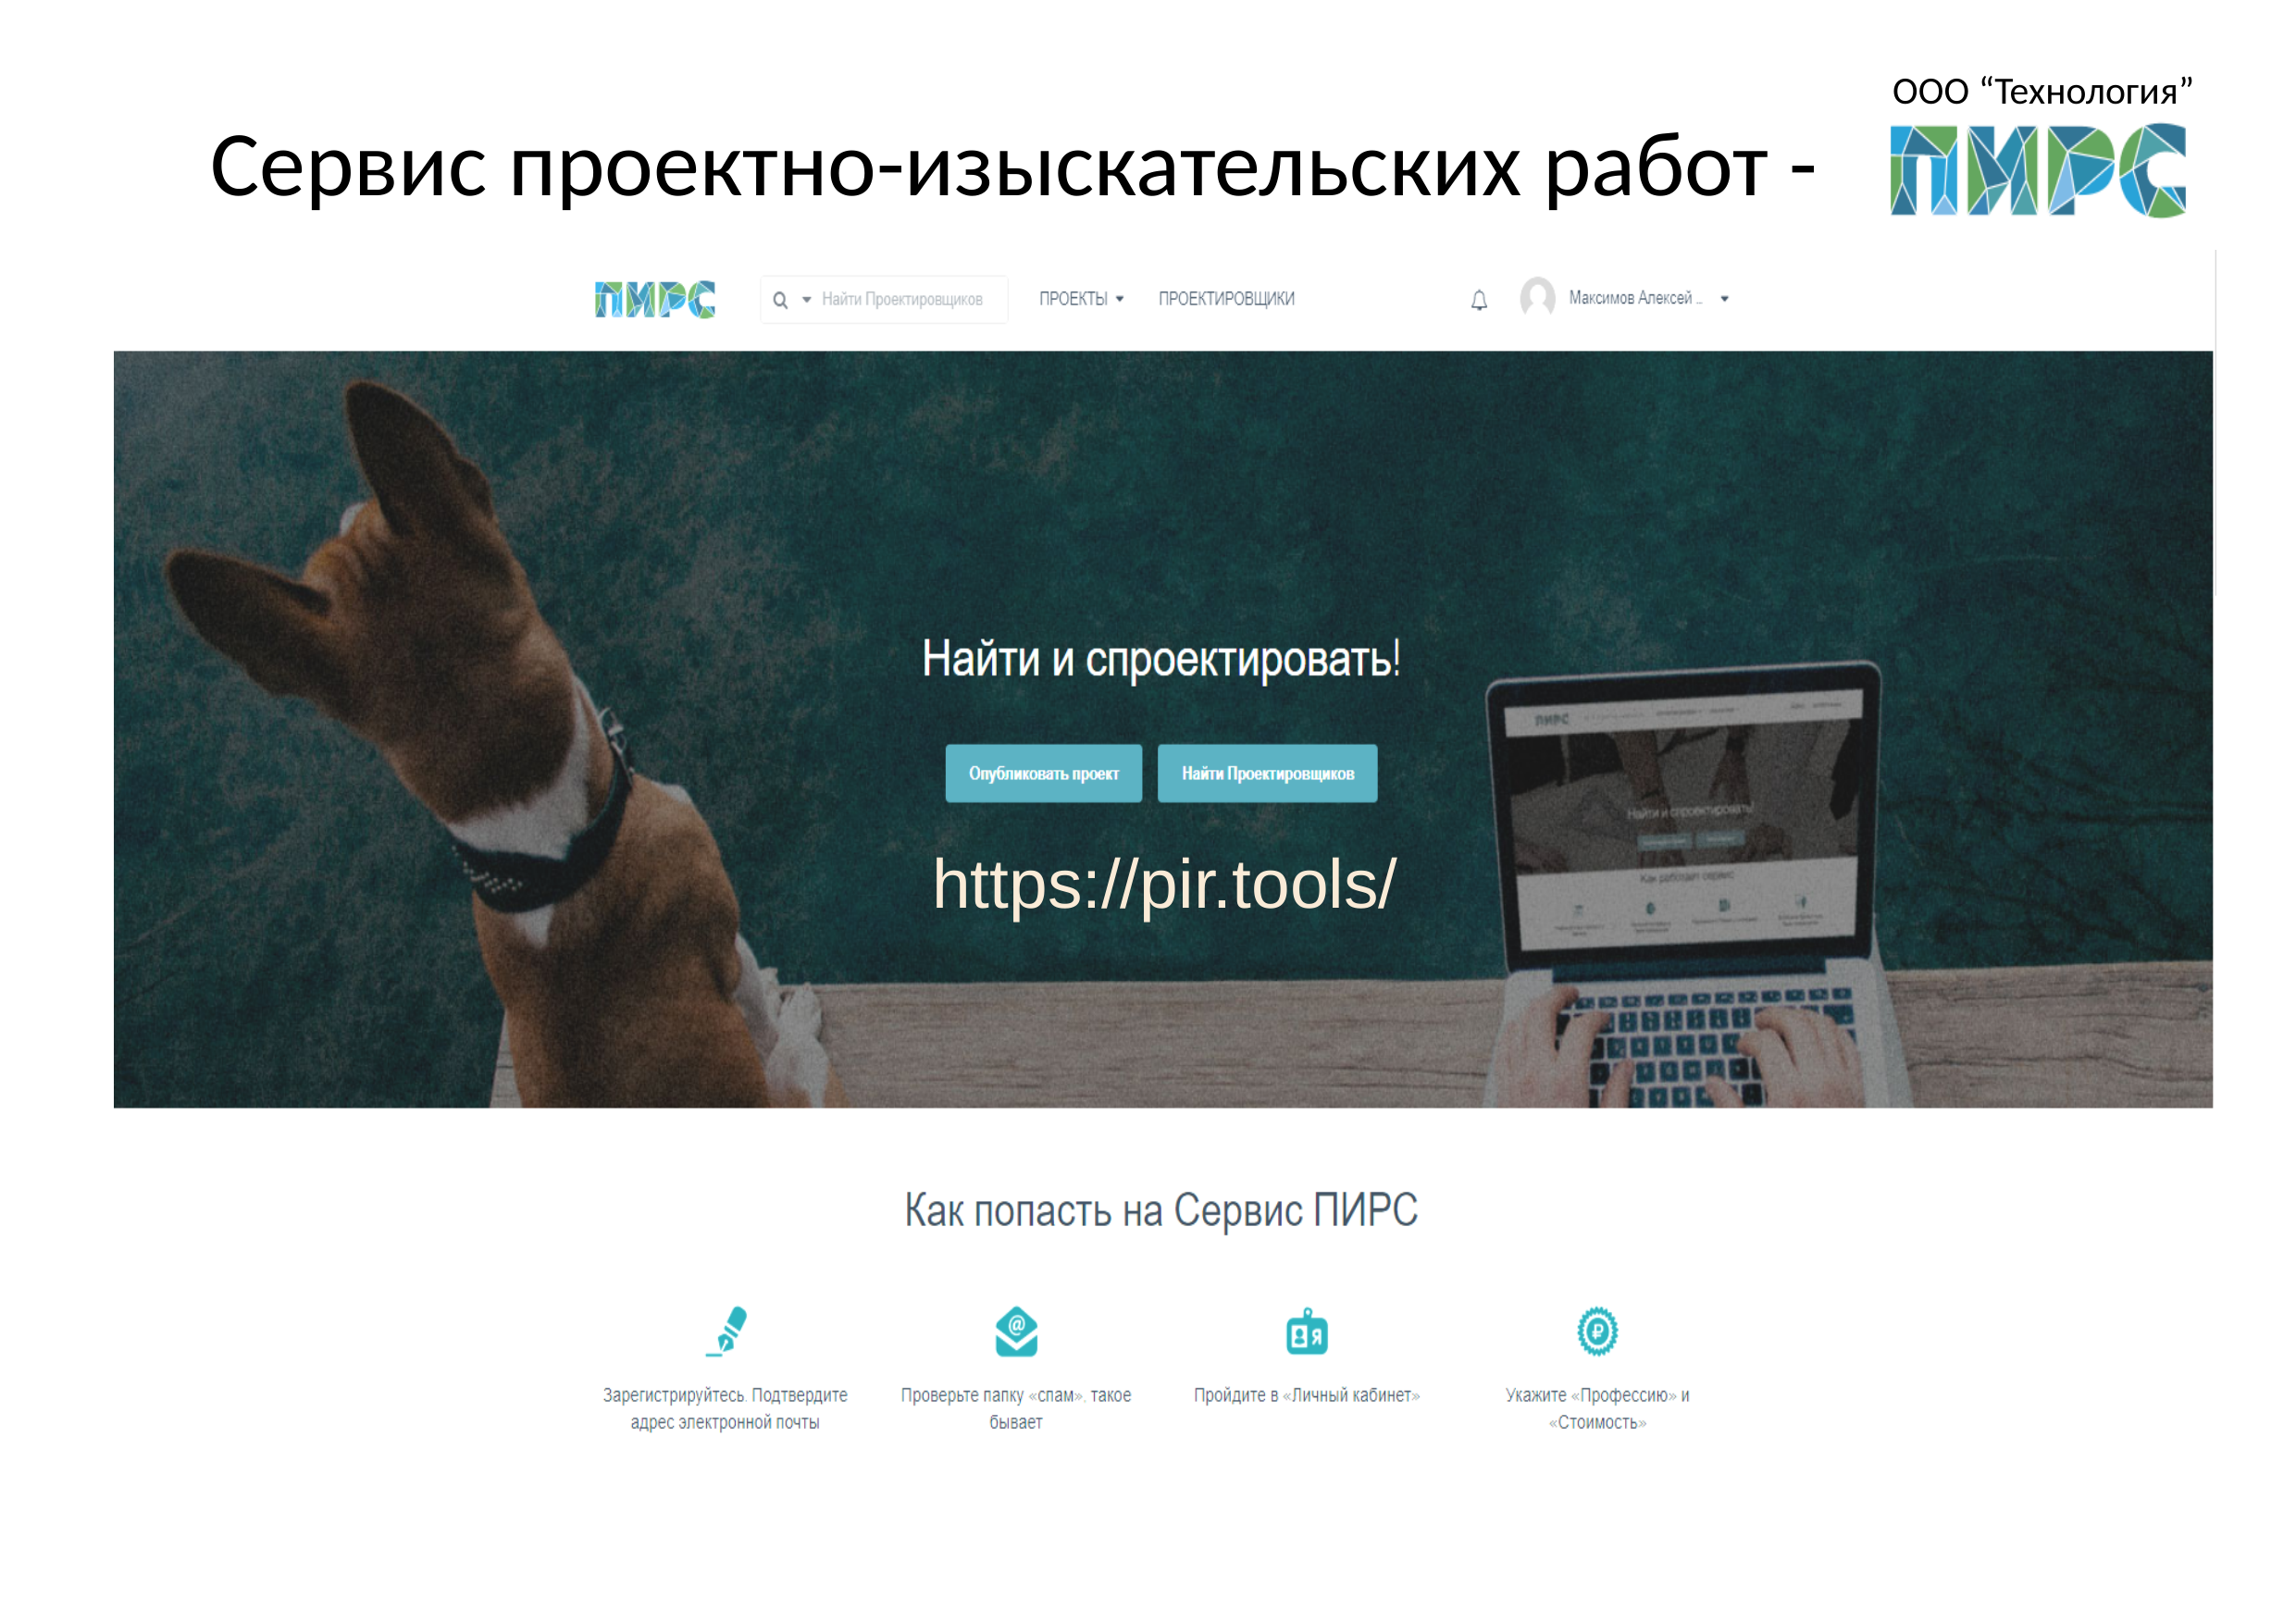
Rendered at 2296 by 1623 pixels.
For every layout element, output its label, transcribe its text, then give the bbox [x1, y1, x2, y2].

picture [1879, 139, 2197, 233]
picture [114, 250, 2216, 1519]
title Сервис проектно-изыскательских работ - [93, 94, 1957, 251]
text_box ООО “Технология” [1879, 68, 2209, 139]
